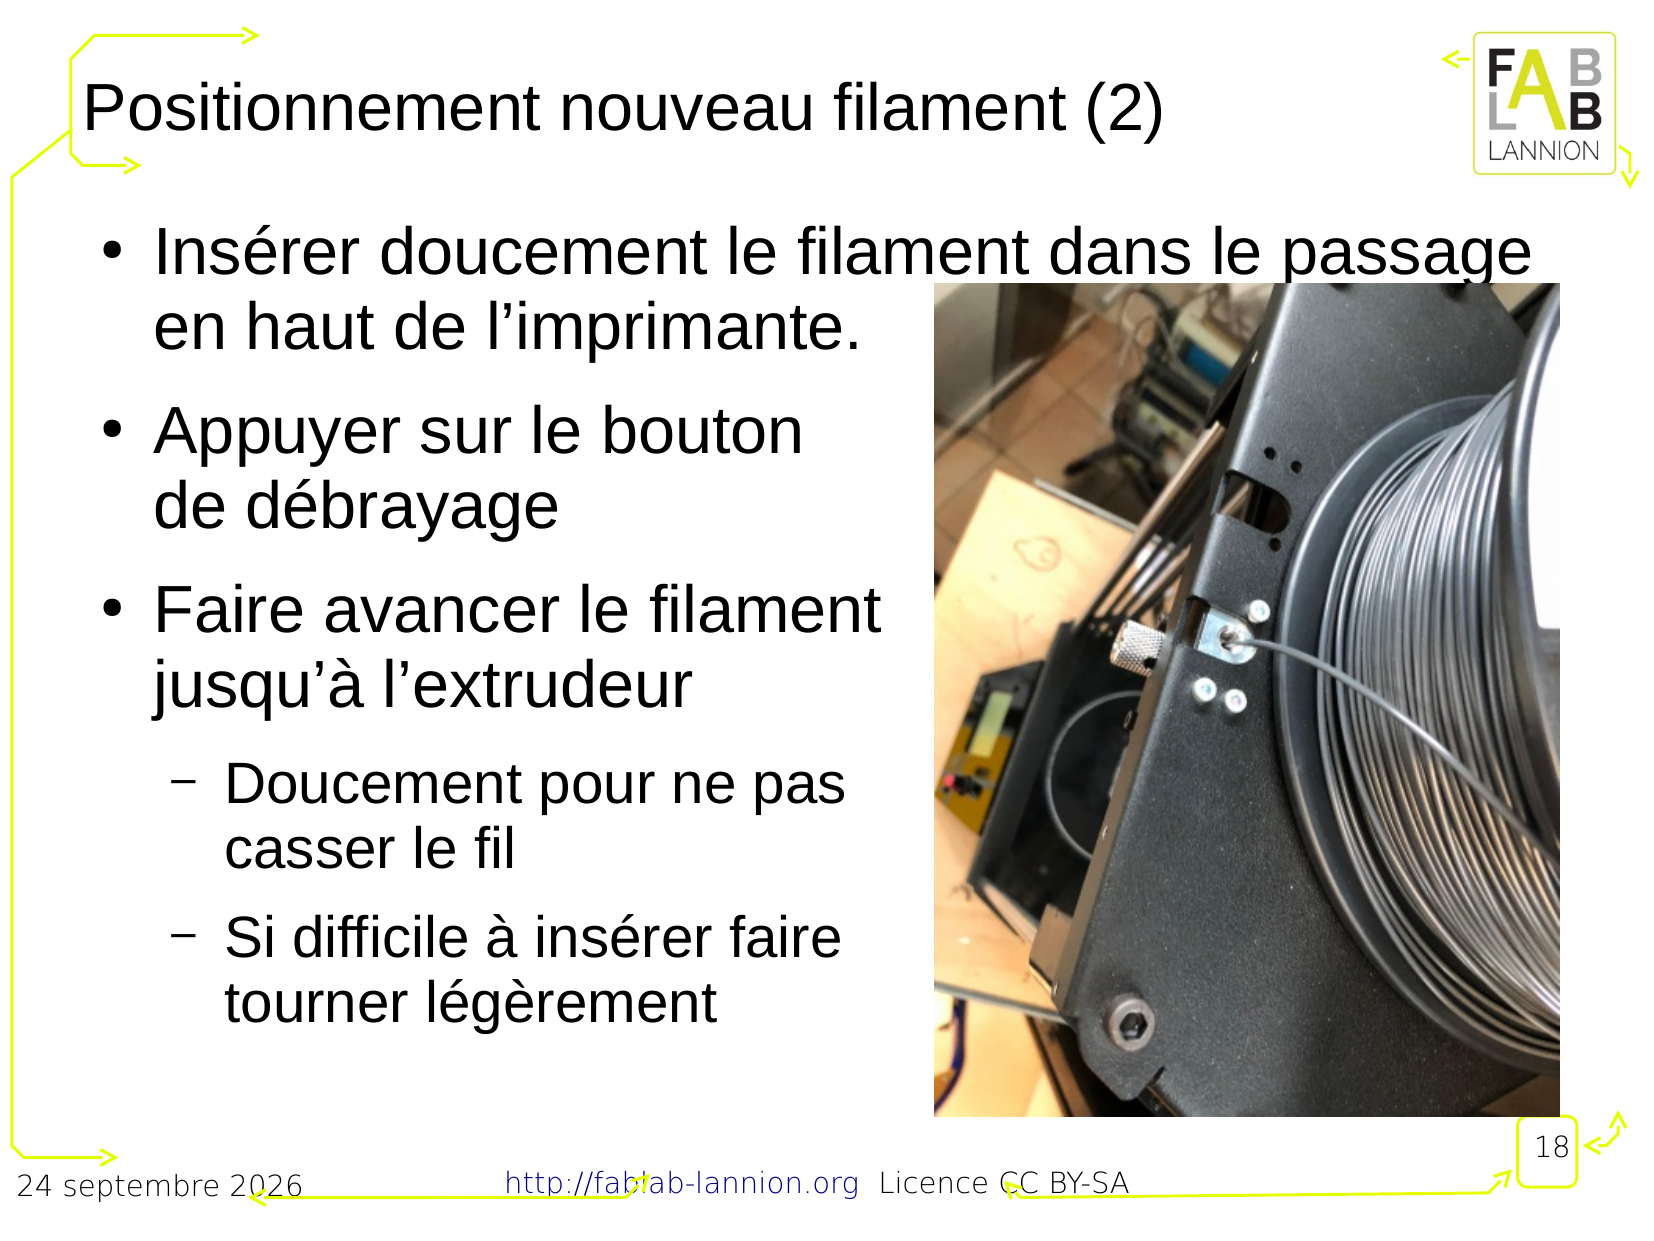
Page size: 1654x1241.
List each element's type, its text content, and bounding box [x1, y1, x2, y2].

list Insérer doucement le filament dans le passage en haut de l’imprimante. Appuyer sur le bouton de débrayage Faire avancer le filament jusqu’à l’extrudeur Doucement pour ne pas casser le fil Si difficile à insérer faire tourner légèrement [82, 213, 1571, 1040]
picture [1470, 29, 1619, 178]
picture [934, 283, 1560, 1117]
title Positionnement nouveau filament (2) [82, 49, 1441, 166]
